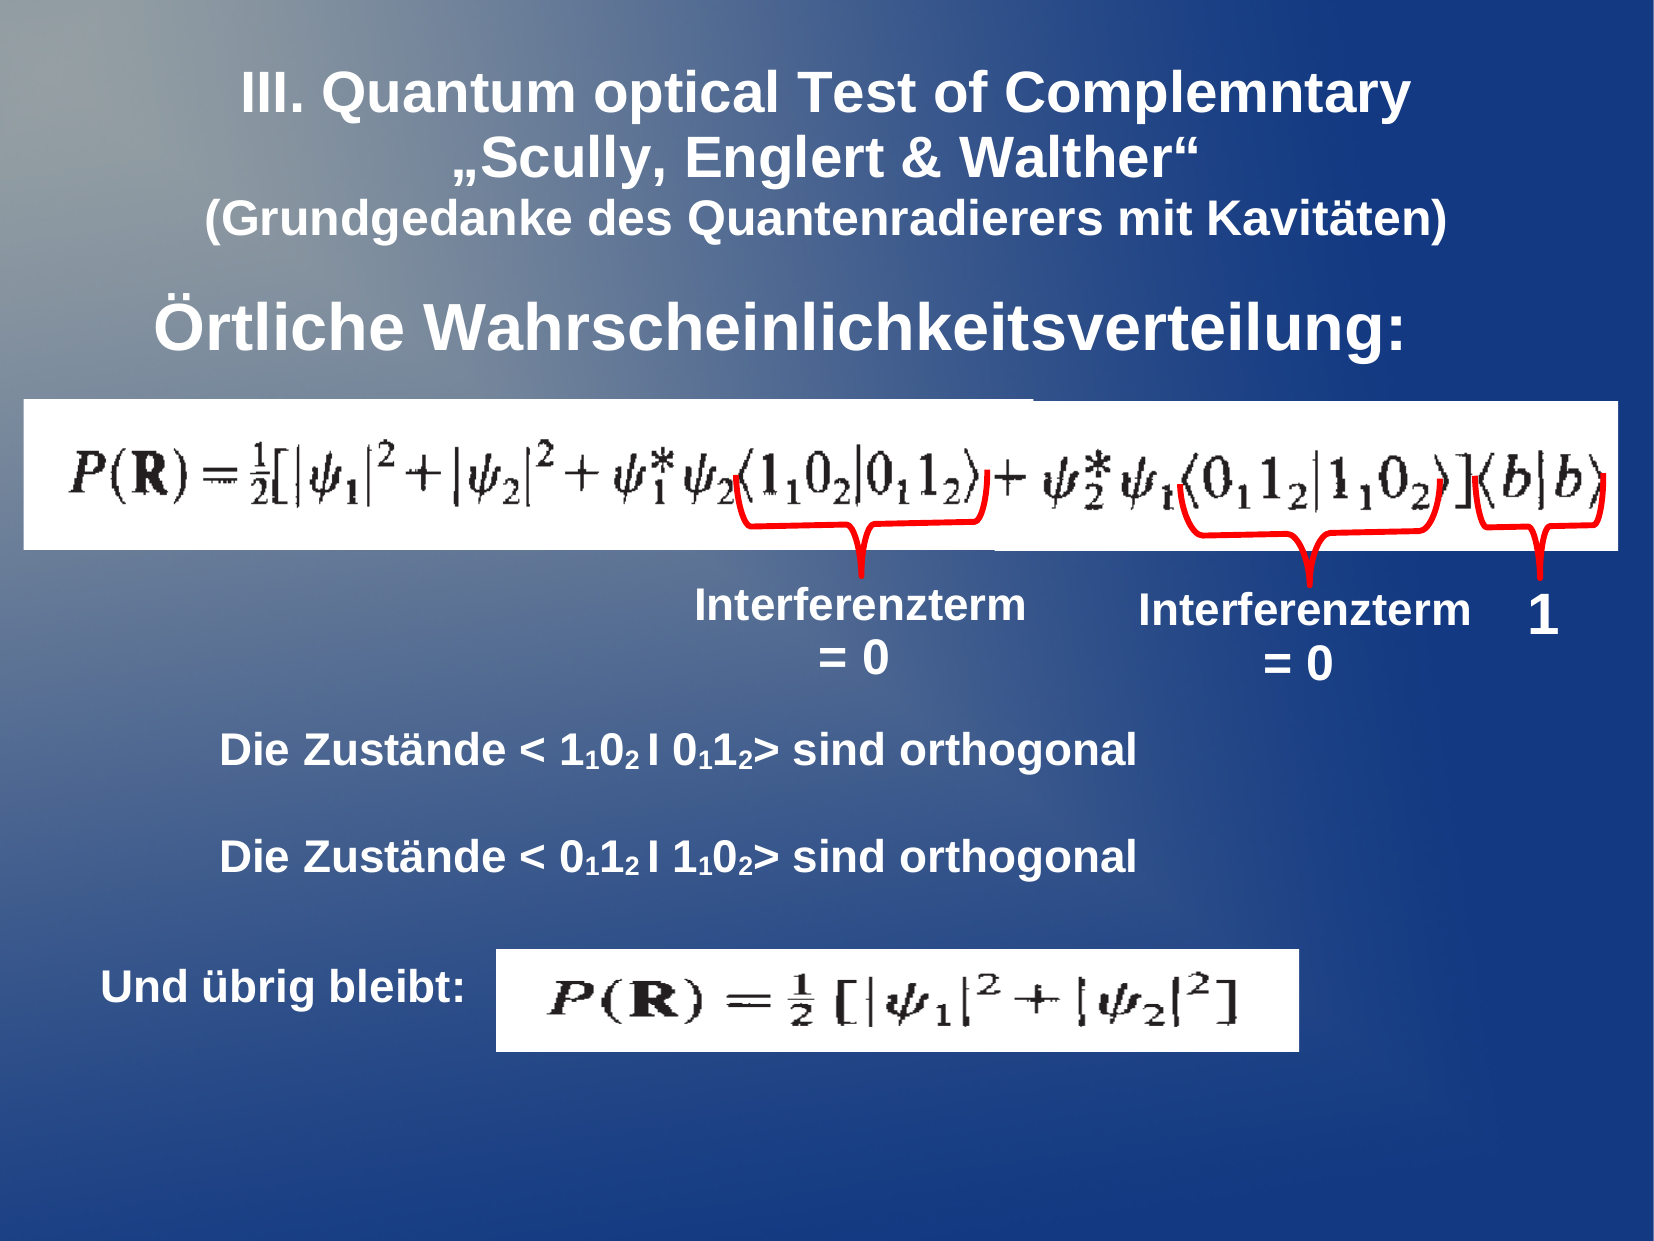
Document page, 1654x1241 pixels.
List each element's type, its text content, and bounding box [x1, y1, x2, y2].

picture [0, 0, 1654, 1241]
title III. Quantum optical Test of Complemntary „Scully, Englert & Walther“ (Grundgedanke des Quantenradierers mit Kavitäten) [82, 49, 1571, 257]
text_box Und übrig bleibt: [82, 938, 485, 1034]
list Örtliche Wahrscheinlichkeitsverteilung: [82, 290, 1571, 401]
text_box Die Zustände < 1102 I 0112> sind orthogonal [82, 702, 1276, 798]
text_box 1 [1517, 566, 1571, 662]
text_box Interferenzterm = 0 [1165, 590, 1434, 686]
list Örtliche Wahrscheinlichkeitsverteilung: [82, 550, 1571, 1205]
text_box Die Zustände < 0112 I 1102> sind orthogonal [82, 809, 1276, 904]
text_box Interferenzterm = 0 [720, 584, 989, 680]
